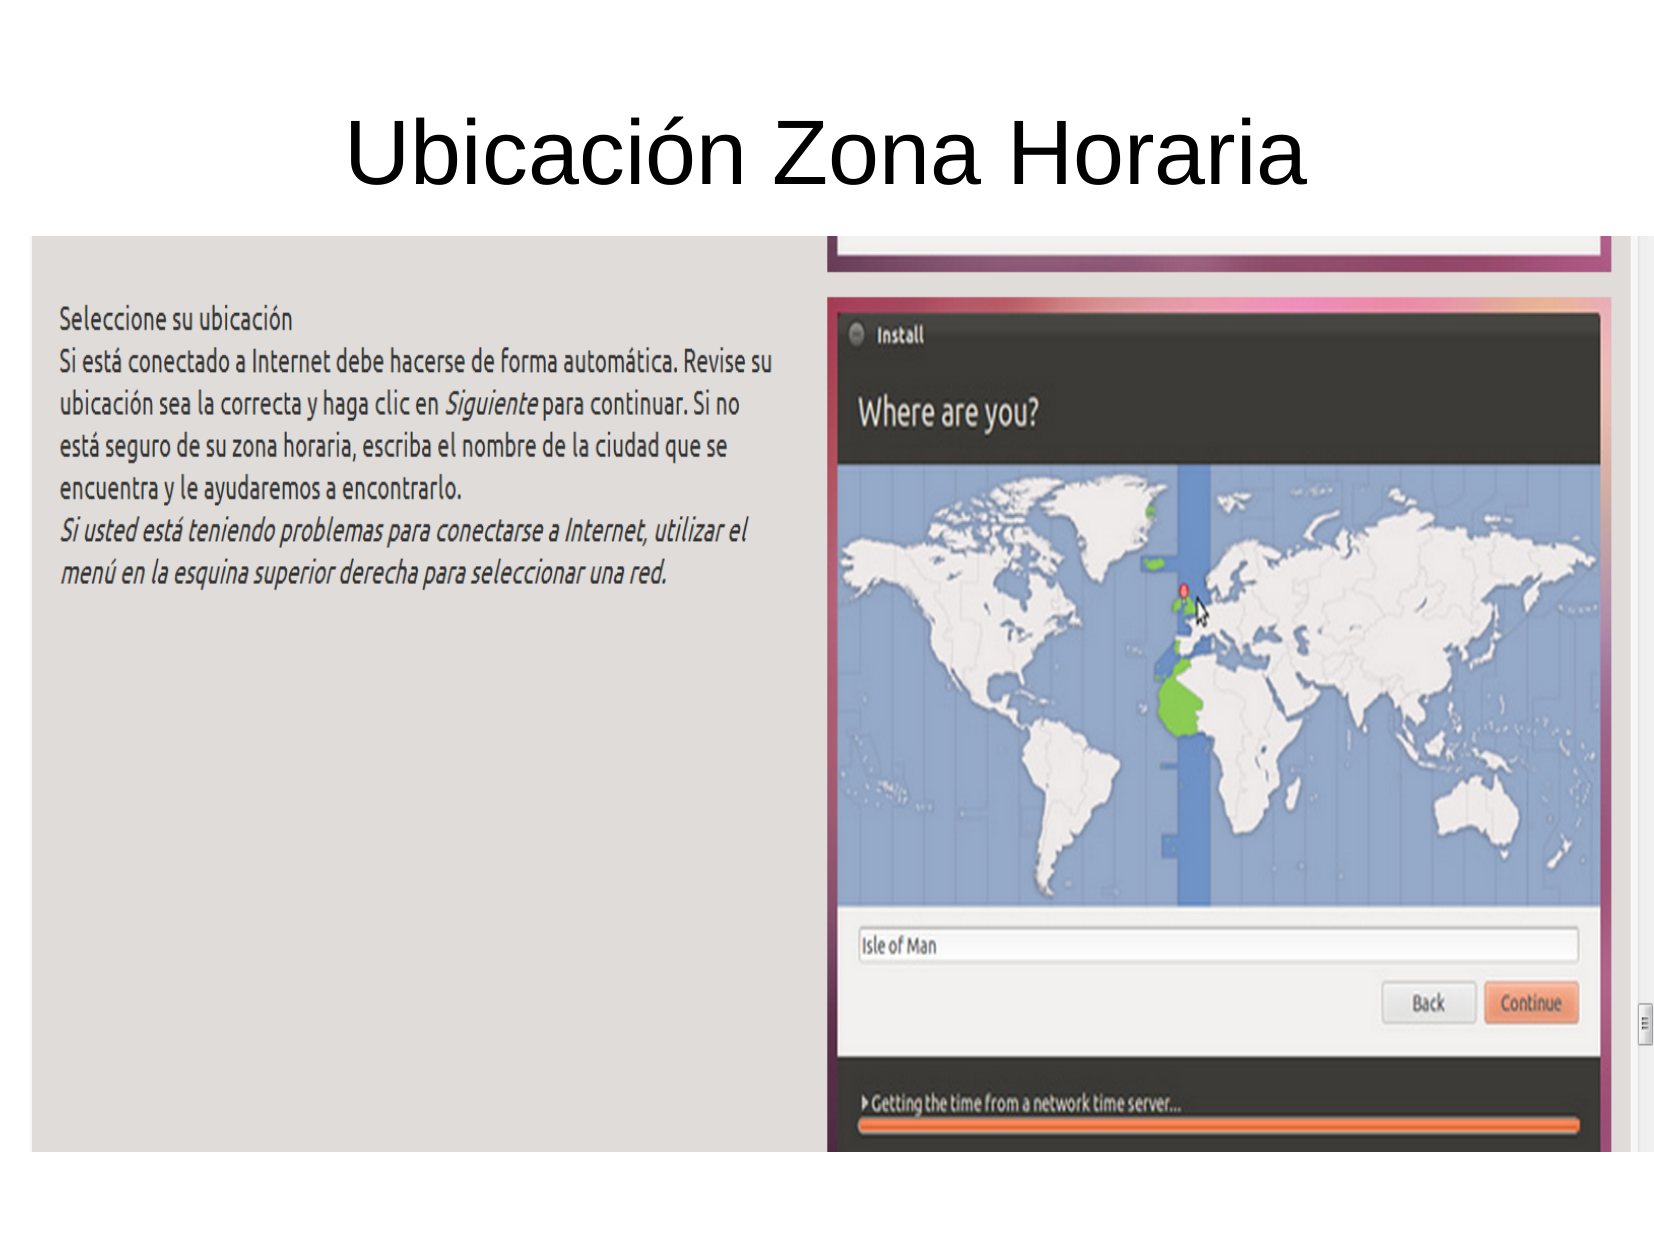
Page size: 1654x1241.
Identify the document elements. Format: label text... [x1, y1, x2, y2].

title Ubicación Zona Horaria [82, 49, 1571, 236]
picture [29, 236, 1654, 1152]
